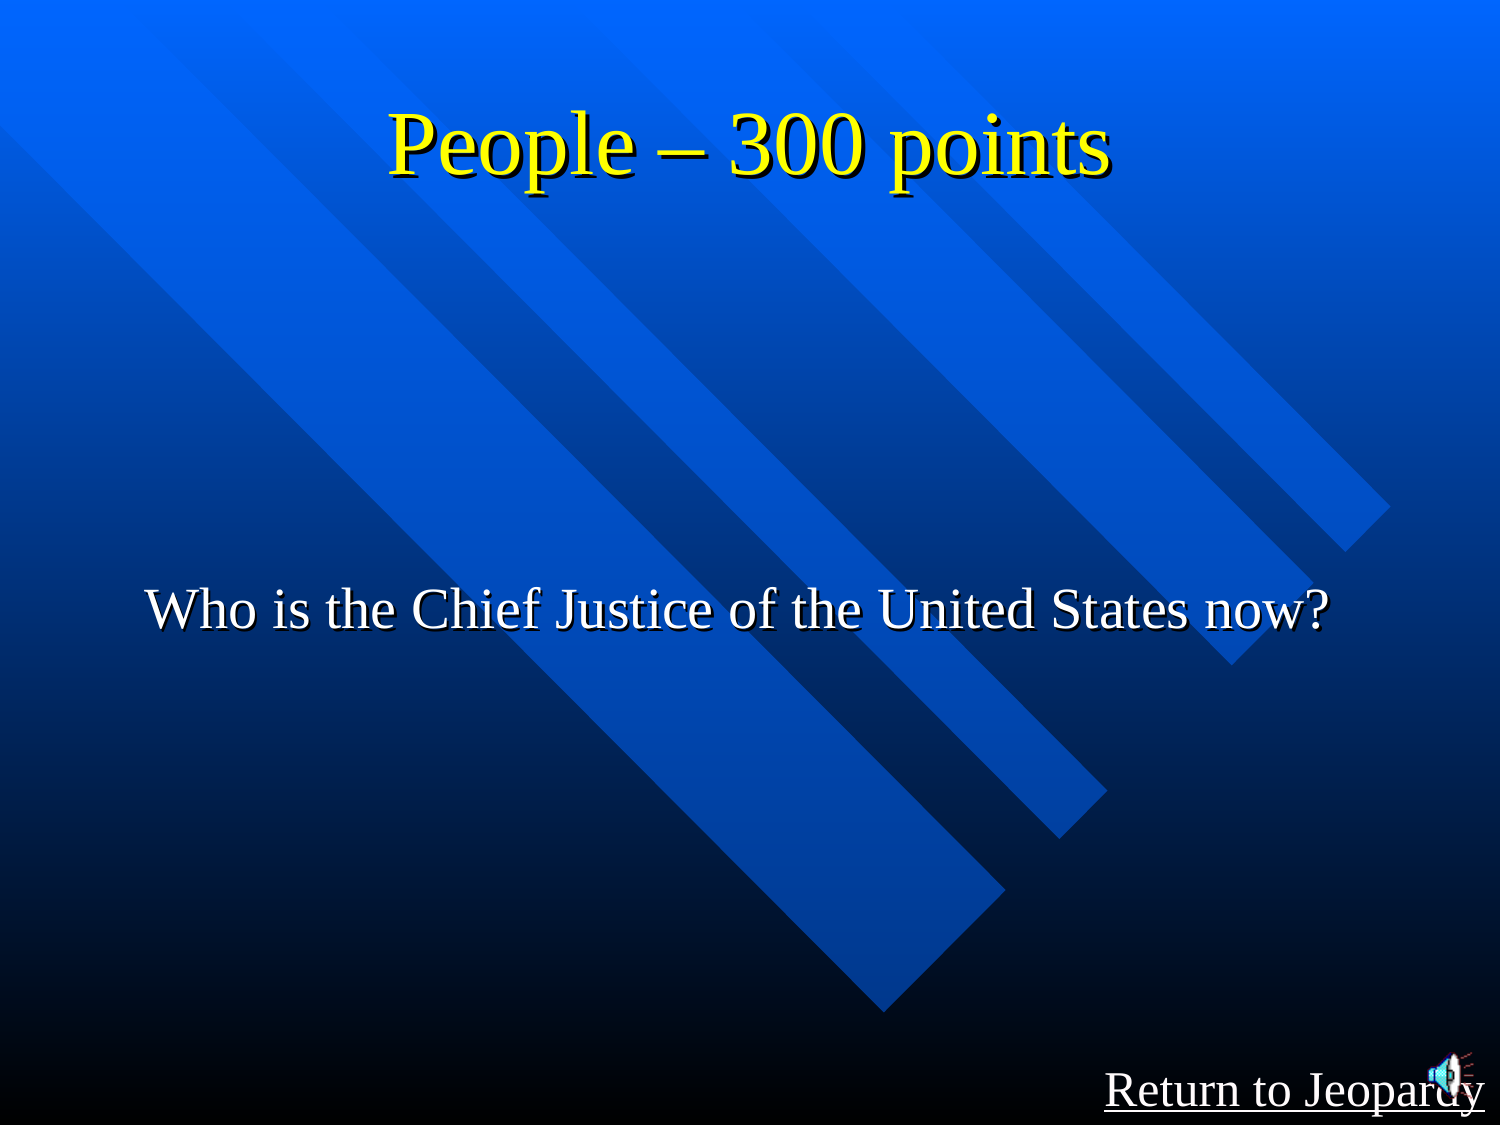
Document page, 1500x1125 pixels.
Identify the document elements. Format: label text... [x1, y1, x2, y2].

table_header Who is the Chief Justice of the United States now? [125, 313, 1350, 983]
text_box Return to Jeopardy [1089, 1048, 1500, 1125]
title People – 300 points [112, 37, 1388, 238]
picture [1426, 1051, 1477, 1102]
